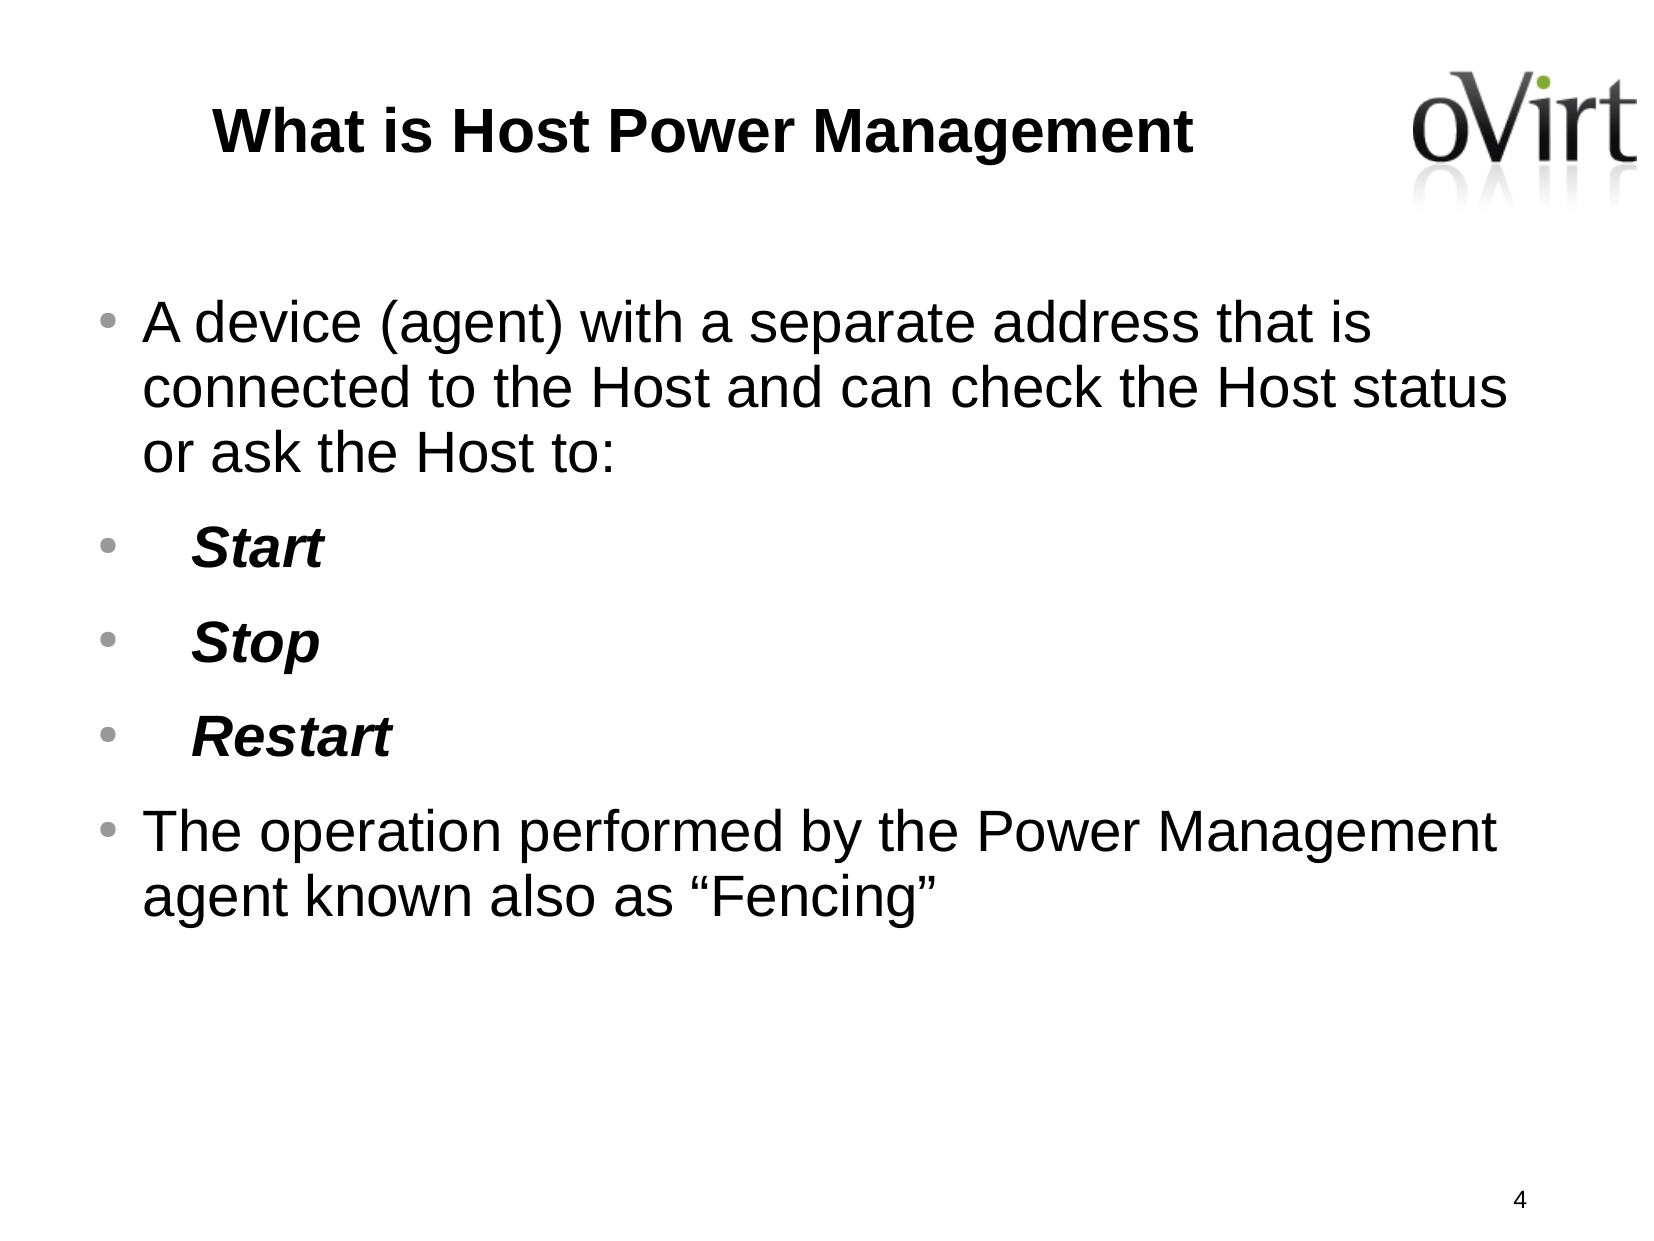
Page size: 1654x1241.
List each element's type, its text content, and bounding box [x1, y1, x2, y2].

title What is Host Power Management [82, 37, 1303, 226]
picture [1413, 63, 1637, 212]
list A device (agent) with a separate address that is connected to the Host and can check the Host status or ask the Host to: Start Stop Restart The operation performed by the Power Management agent known also as “Fencing” [82, 290, 1571, 995]
